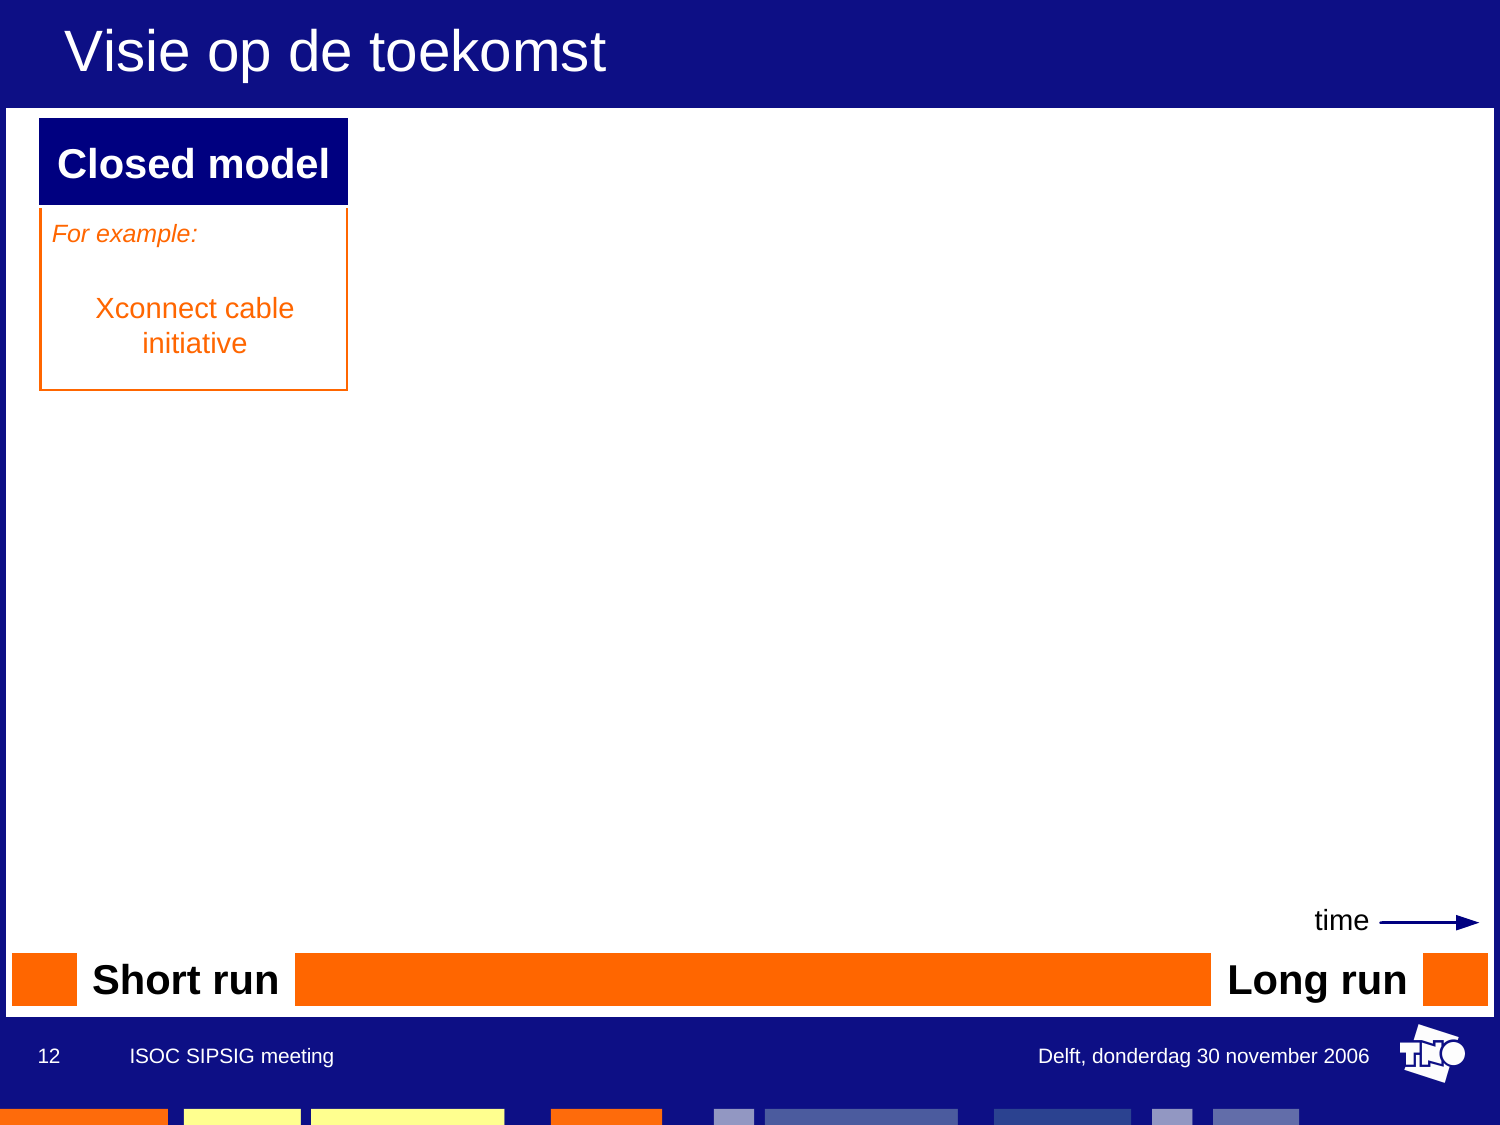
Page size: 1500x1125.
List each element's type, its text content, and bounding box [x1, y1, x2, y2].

picture [0, 105, 1500, 1020]
picture [1400, 1024, 1465, 1083]
title Visie op de toekomst [64, 19, 1305, 102]
